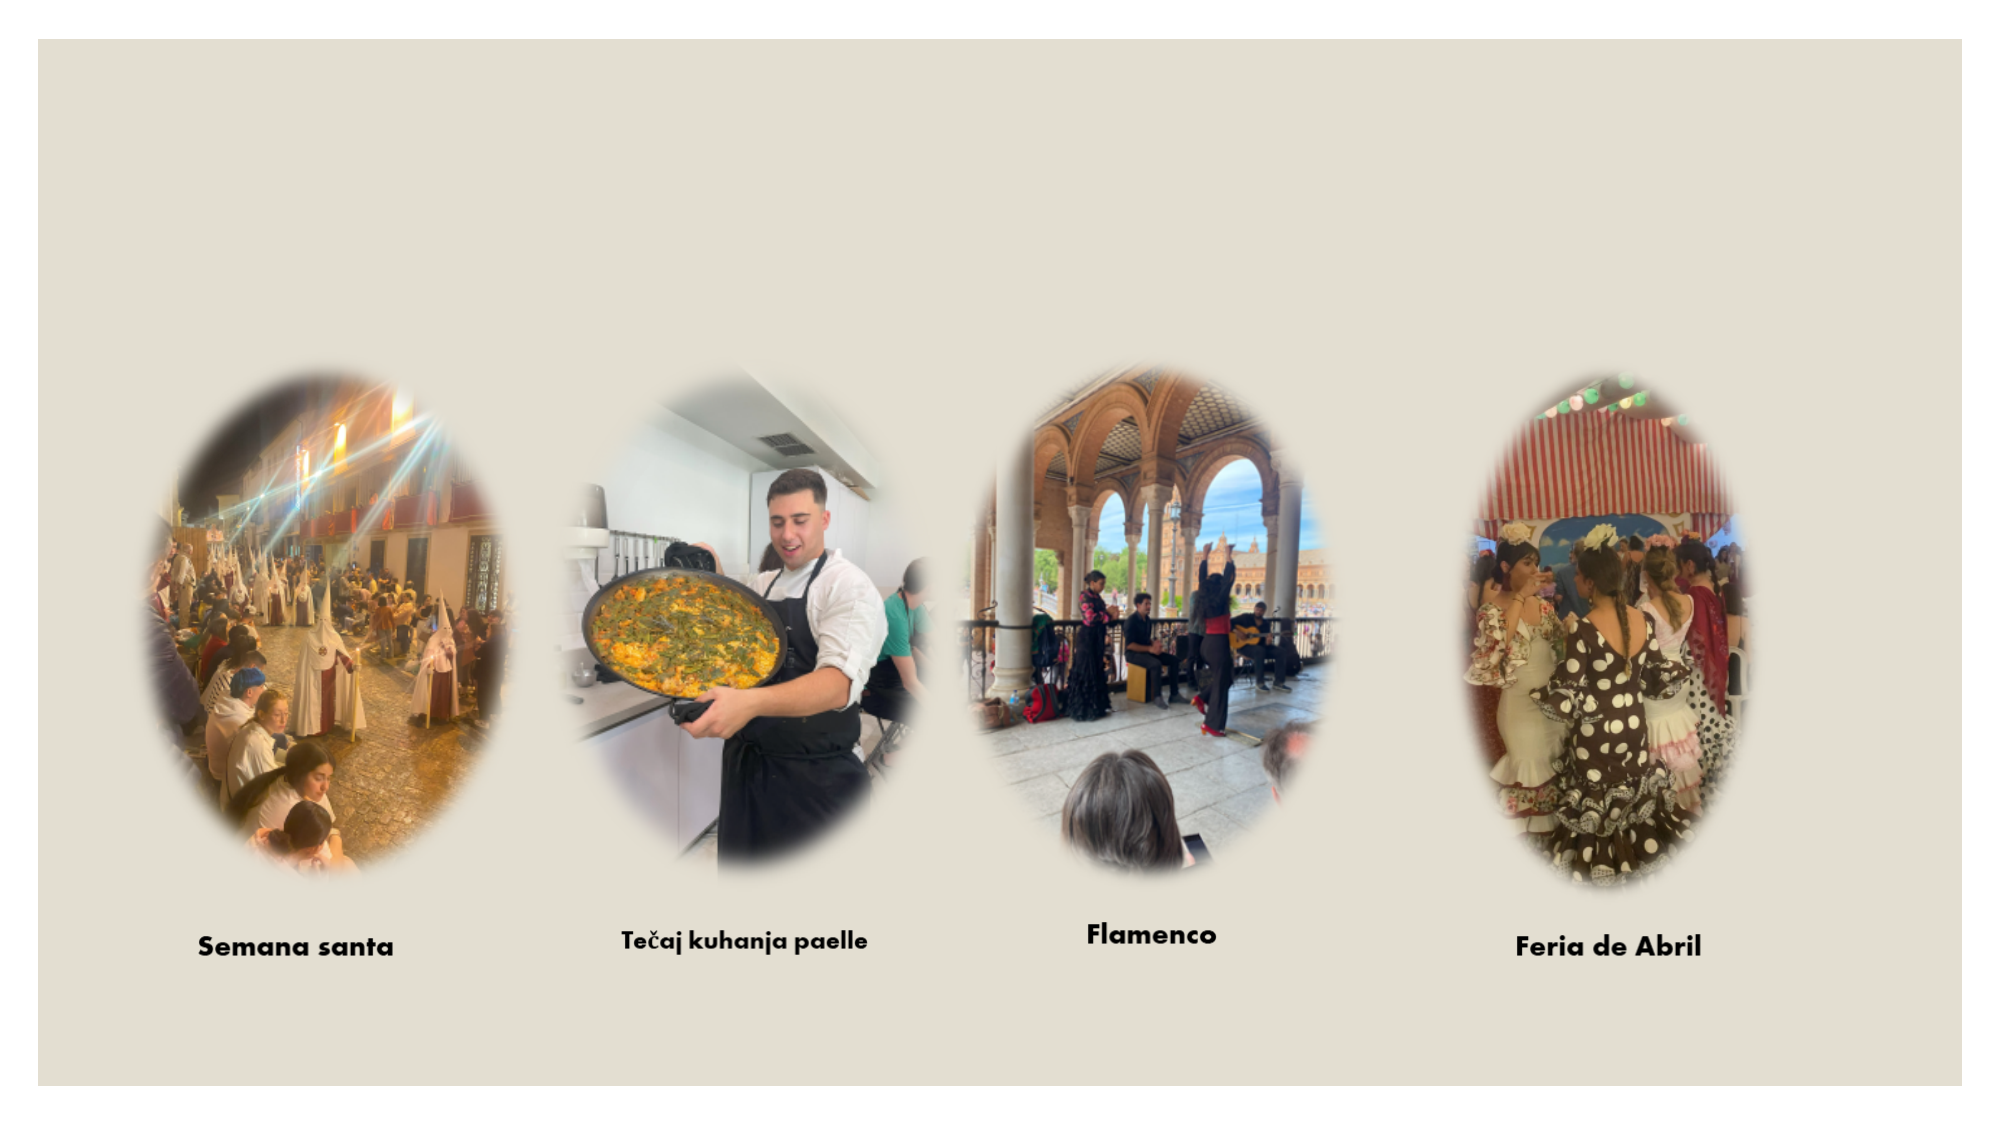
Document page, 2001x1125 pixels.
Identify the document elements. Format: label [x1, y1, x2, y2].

picture [179, 920, 412, 983]
picture [606, 917, 883, 971]
picture [1068, 909, 1351, 972]
picture [125, 352, 530, 892]
picture [1445, 359, 1768, 905]
picture [542, 352, 1350, 892]
picture [1497, 920, 1748, 983]
